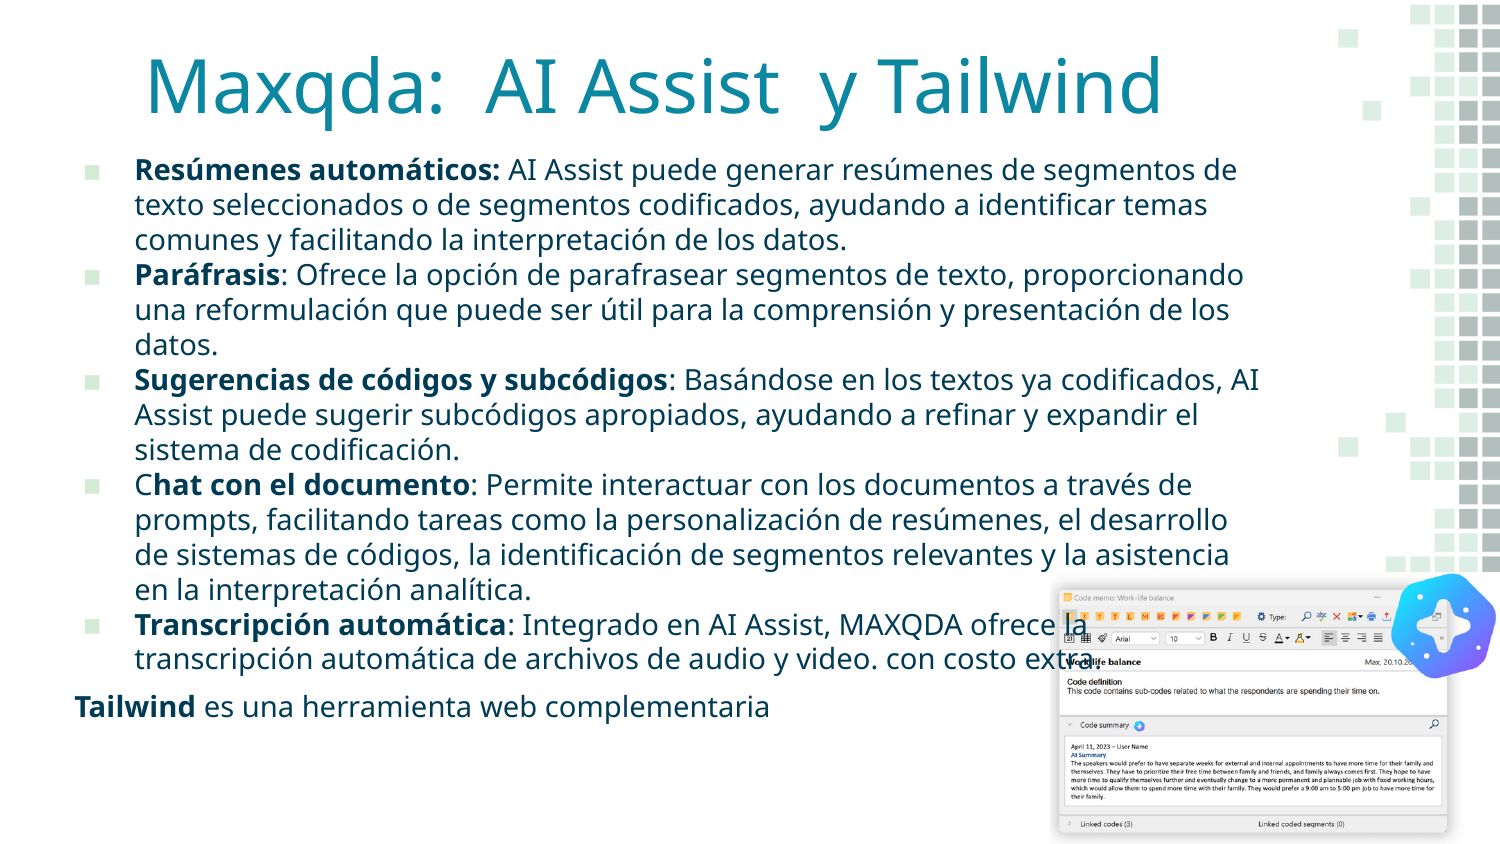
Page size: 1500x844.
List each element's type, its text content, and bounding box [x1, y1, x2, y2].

list Resúmenes automáticos: AI Assist puede generar resúmenes de segmentos de texto seleccionados o de segmentos codificados, ayudando a identificar temas comunes y facilitando la interpretación de los datos. Paráfrasis: Ofrece la opción de parafrasear segmentos de texto, proporcionando una reformulación que puede ser útil para la comprensión y presentación de los datos. Sugerencias de códigos y subcódigos: Basándose en los textos ya codificados, AI Assist puede sugerir subcódigos apropiados, ayudando a refinar y expandir el sistema de codificación. Chat con el documento: Permite interactuar con los documentos a través de prompts, facilitando tareas como la personalización de resúmenes, el desarrollo de sistemas de códigos, la identificación de segmentos relevantes y la asistencia en la interpretación analítica. Transcripción automática: Integrado en AI Assist, MAXQDA ofrece la transcripción automática de archivos de audio y video. con costo extra. Tailwind es una herramienta web complementaria [44, 136, 1281, 626]
picture [0, 0, 1500, 844]
title Maxqda: AI Assist y Tailwind [129, 2, 1239, 136]
